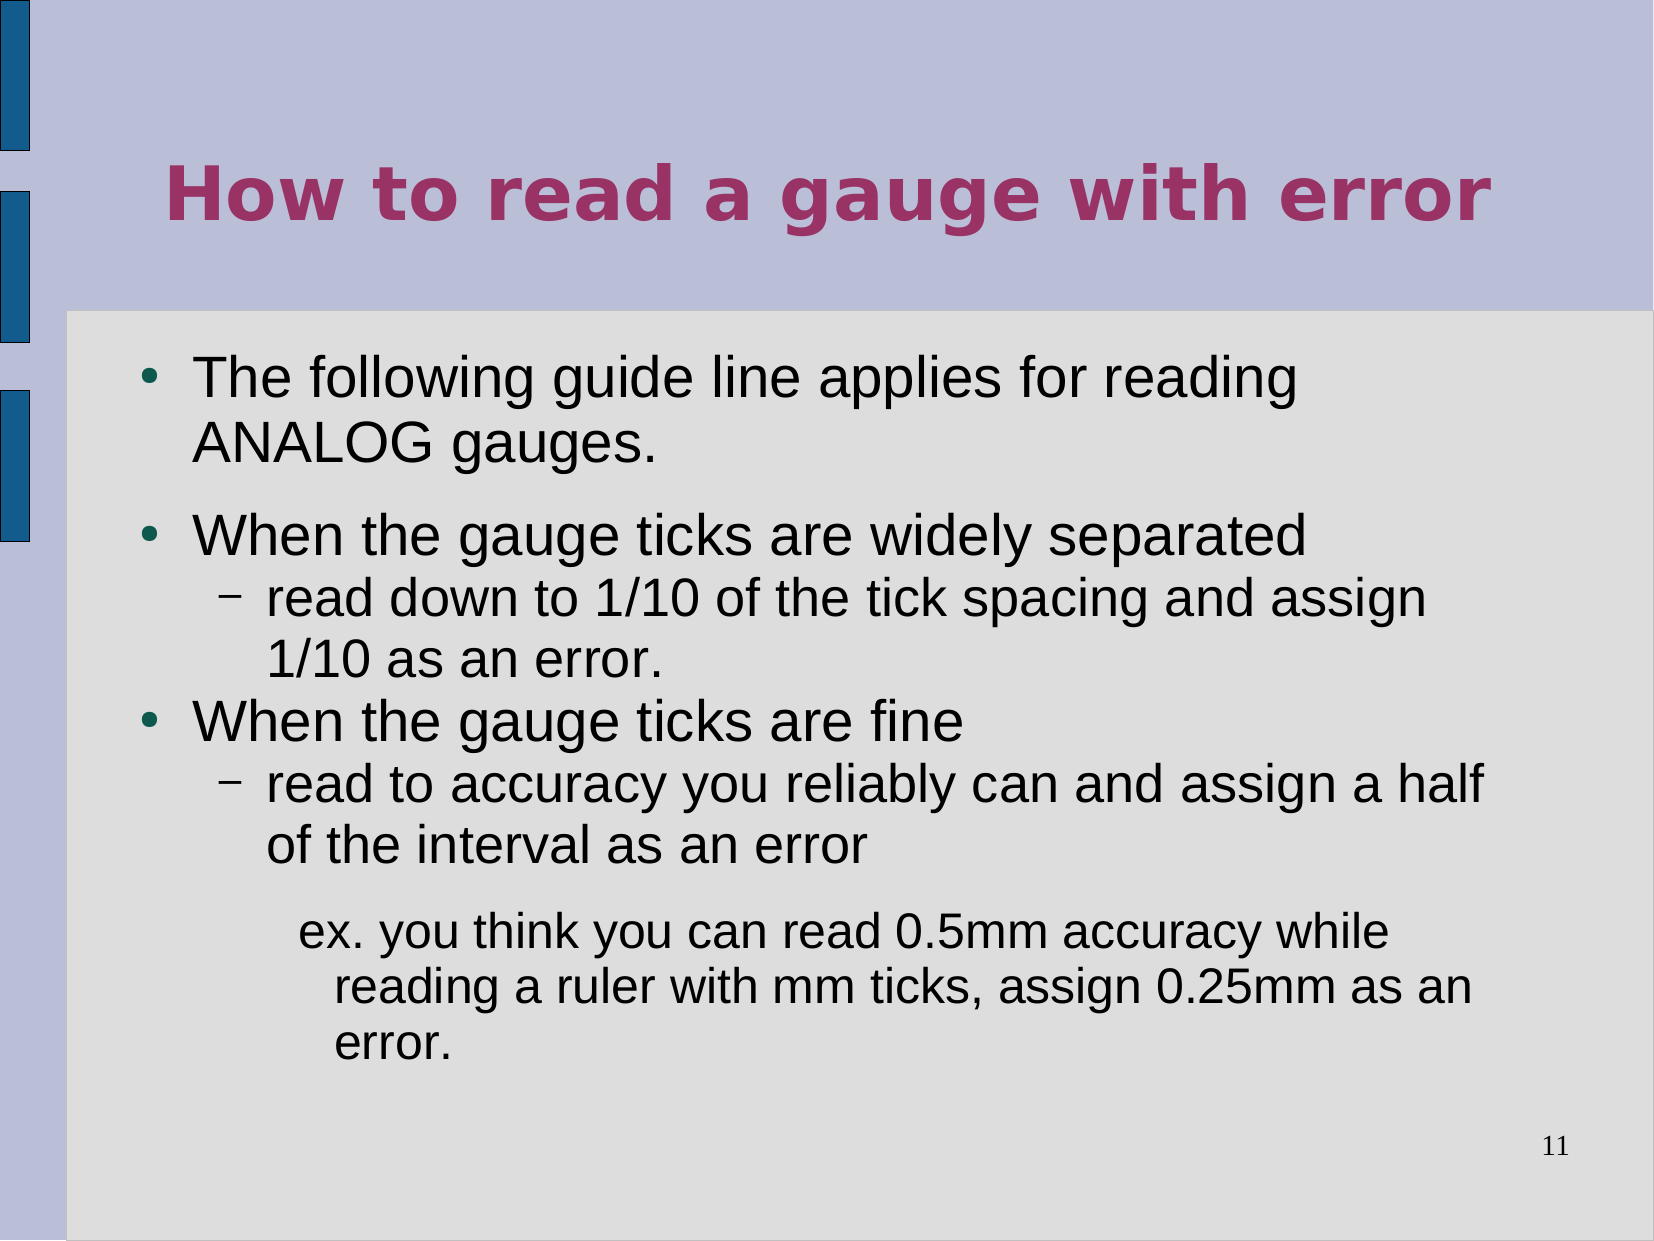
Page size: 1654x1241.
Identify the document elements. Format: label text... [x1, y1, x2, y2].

list The following guide line applies for reading ANALOG gauges. When the gauge ticks are widely separated read down to 1/10 of the tick spacing and assign 1/10 as an error. When the gauge ticks are fine read to accuracy you reliably can and assign a half of the interval as an error ex. you think you can read 0.5mm accuracy while reading a ruler with mm ticks, assign 0.25mm as an error. [121, 344, 1534, 1149]
title How to read a gauge with error [121, 98, 1534, 291]
